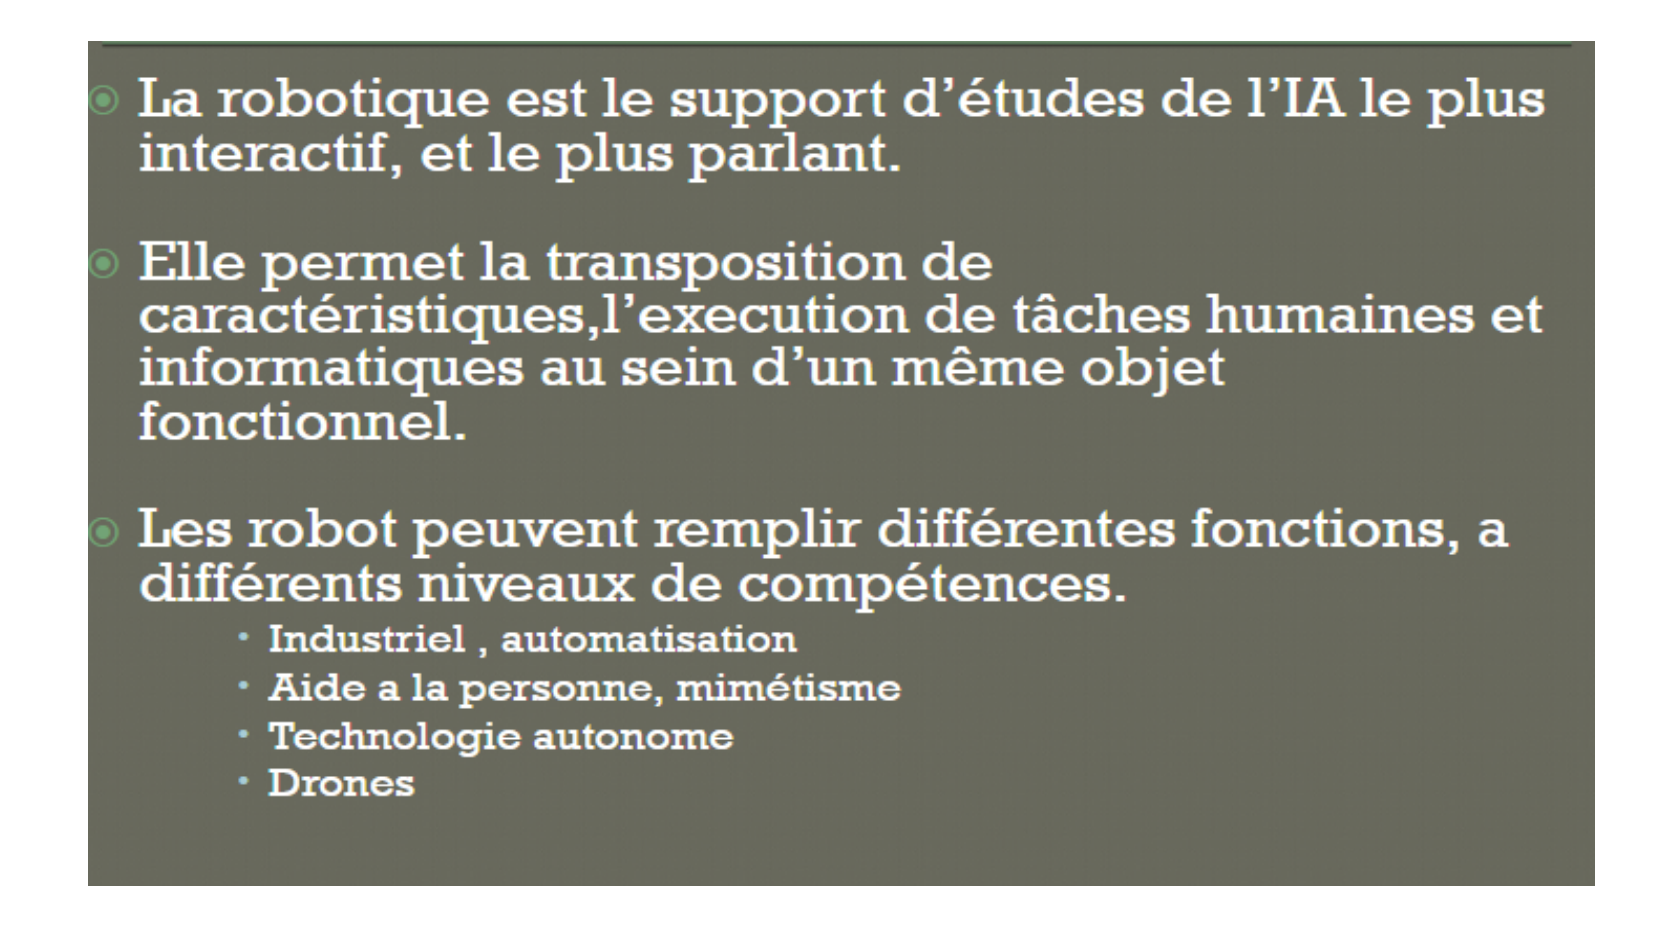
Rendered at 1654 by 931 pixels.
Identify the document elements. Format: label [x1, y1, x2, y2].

picture [88, 41, 1595, 886]
